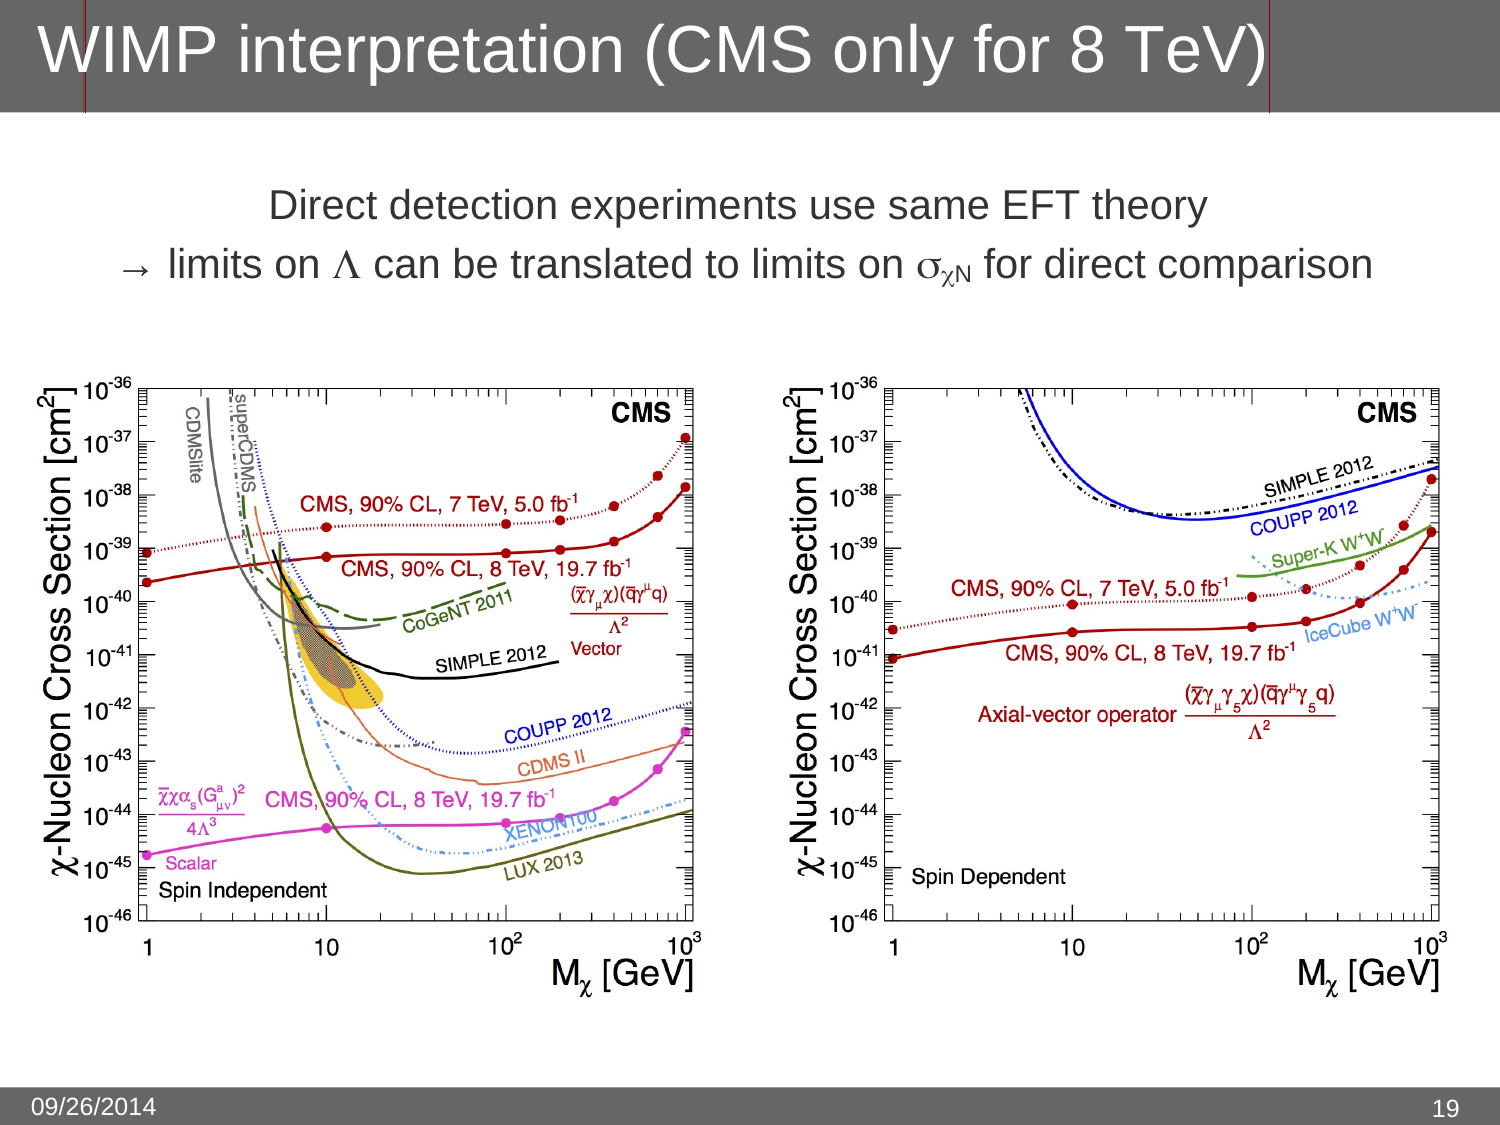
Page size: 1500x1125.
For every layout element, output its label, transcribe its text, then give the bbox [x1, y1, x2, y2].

picture [30, 356, 706, 1006]
picture [776, 356, 1452, 1006]
title WIMP interpretation (CMS only for 8 TeV) [37, 0, 1313, 113]
text_box Direct detection experiments use same EFT theory → limits on L can be translated to limits on scN for direct comparison [57, 171, 1431, 298]
